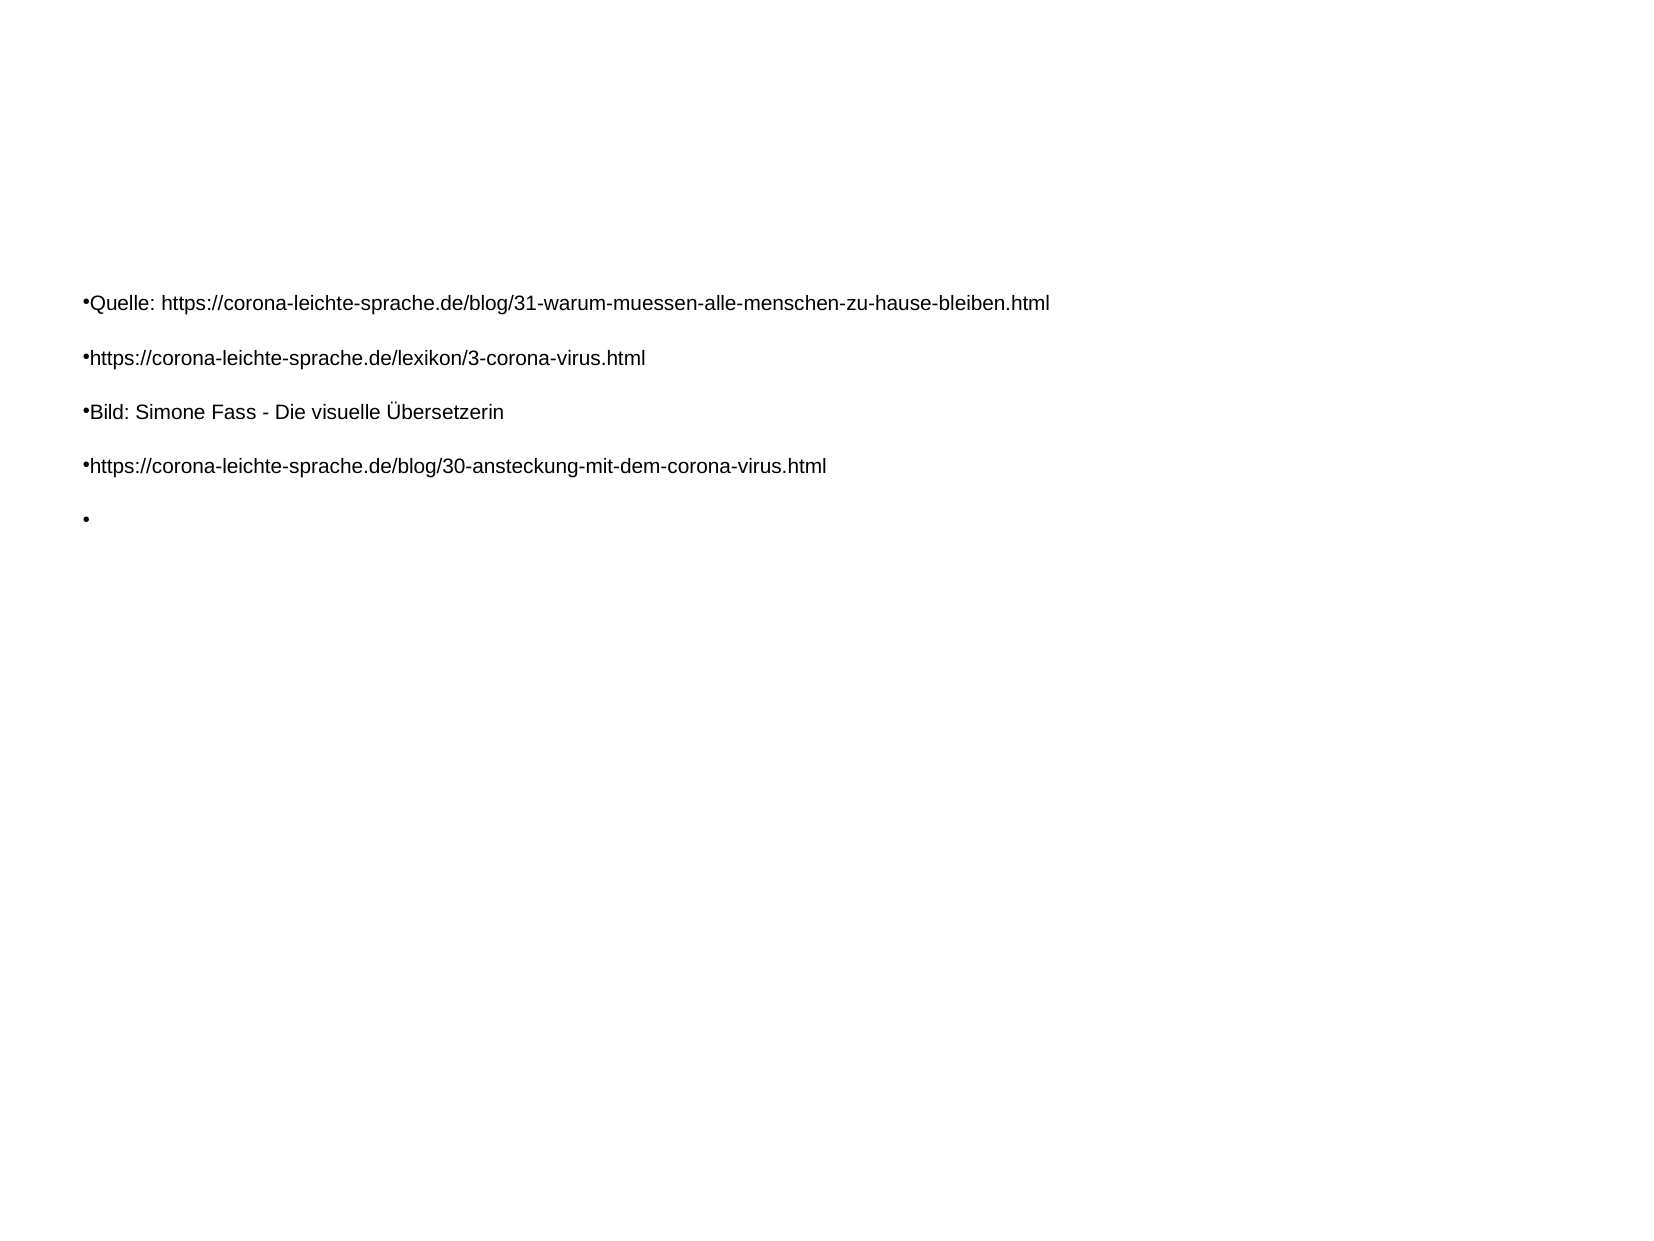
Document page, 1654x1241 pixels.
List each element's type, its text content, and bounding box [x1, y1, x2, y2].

list Quelle: https://corona-leichte-sprache.de/blog/31-warum-muessen-alle-menschen-zu-hause-bleiben.html https://corona-leichte-sprache.de/lexikon/3-corona-virus.html Bild: Simone Fass - Die visuelle Übersetzerin https://corona-leichte-sprache.de/blog/30-ansteckung-mit-dem-corona-virus.html [82, 290, 1571, 1109]
